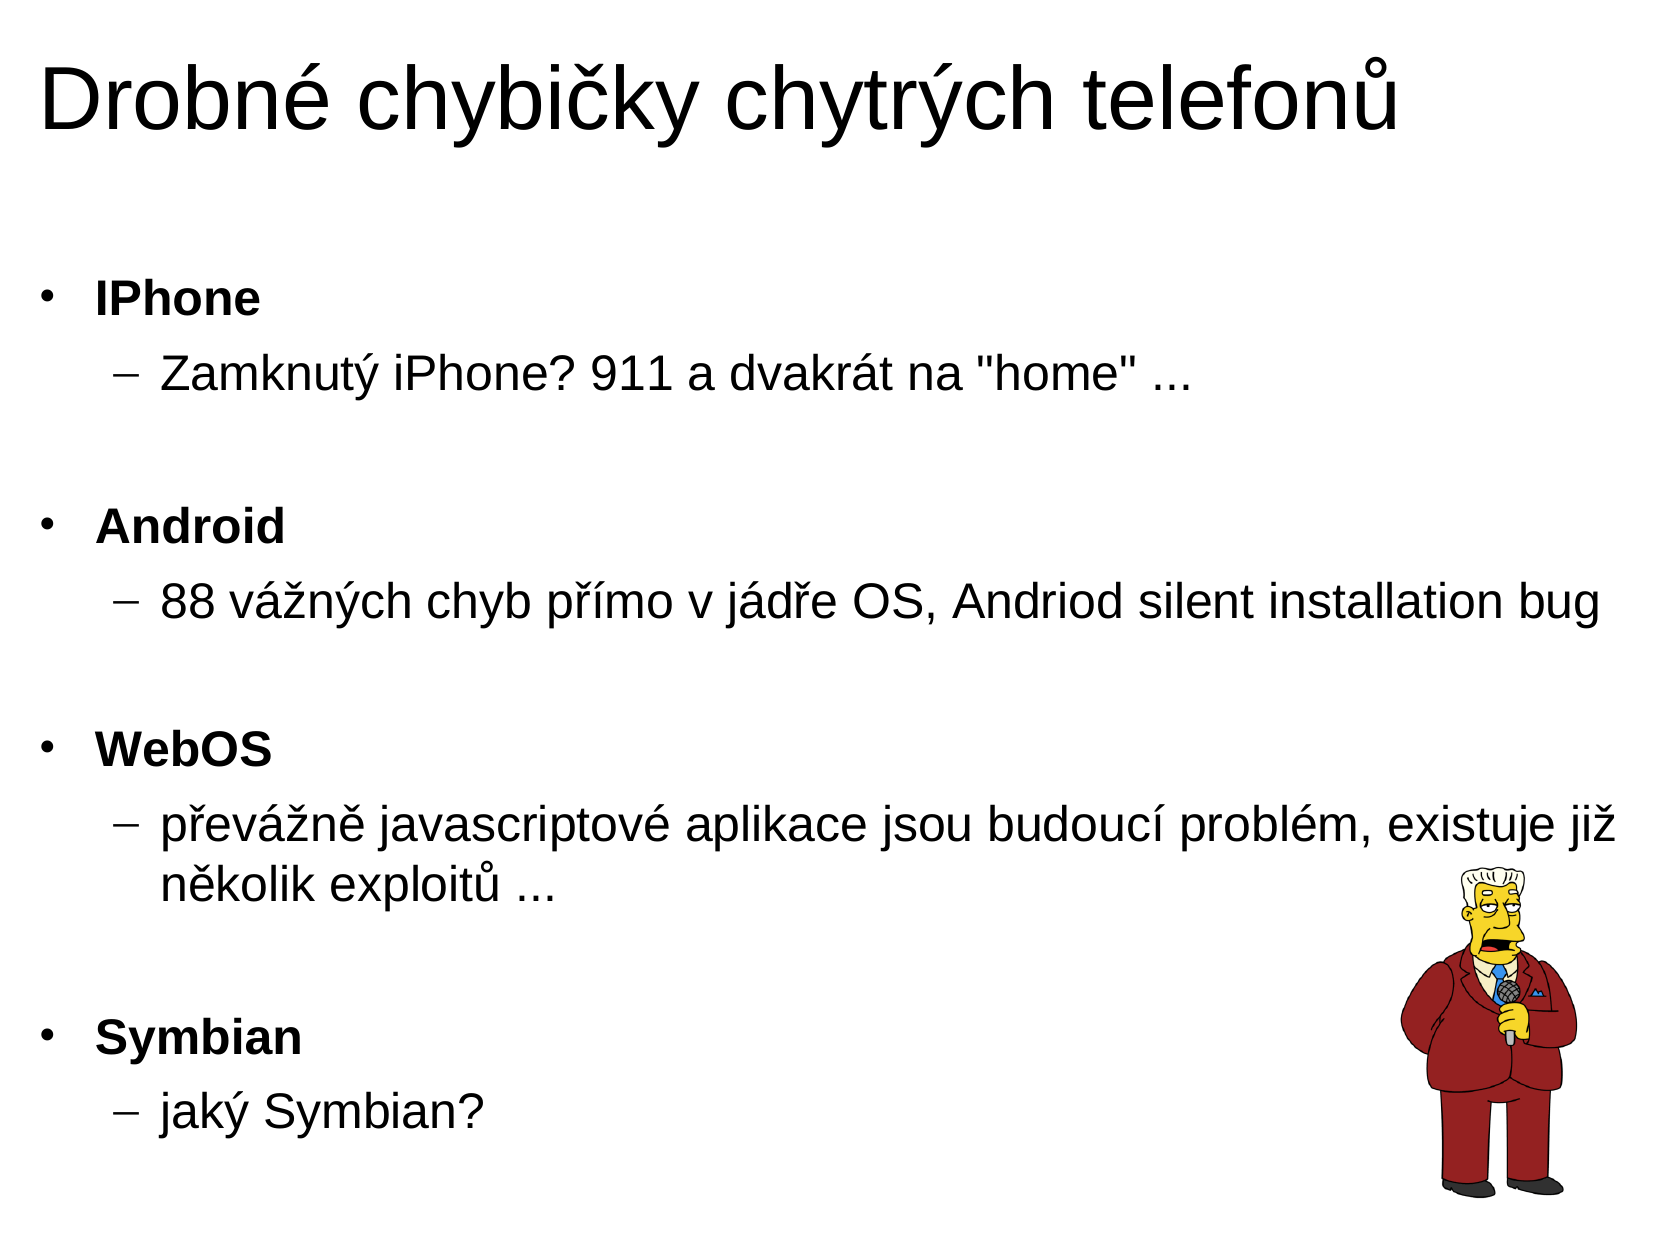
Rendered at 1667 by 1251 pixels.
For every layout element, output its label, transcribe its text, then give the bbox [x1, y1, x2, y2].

list IPhone Zamknutý iPhone? 911 a dvakrát na "home" ... Android 88 vážných chyb přímo v jádře OS, Andriod silent installation bug WebOS převážně javascriptové aplikace jsou budoucí problém, existuje již několik exploitů ... Symbian jaký Symbian? [38, 265, 1625, 1166]
picture [1387, 856, 1595, 1211]
title Drobné chybičky chytrých telefonů [38, 47, 1625, 197]
